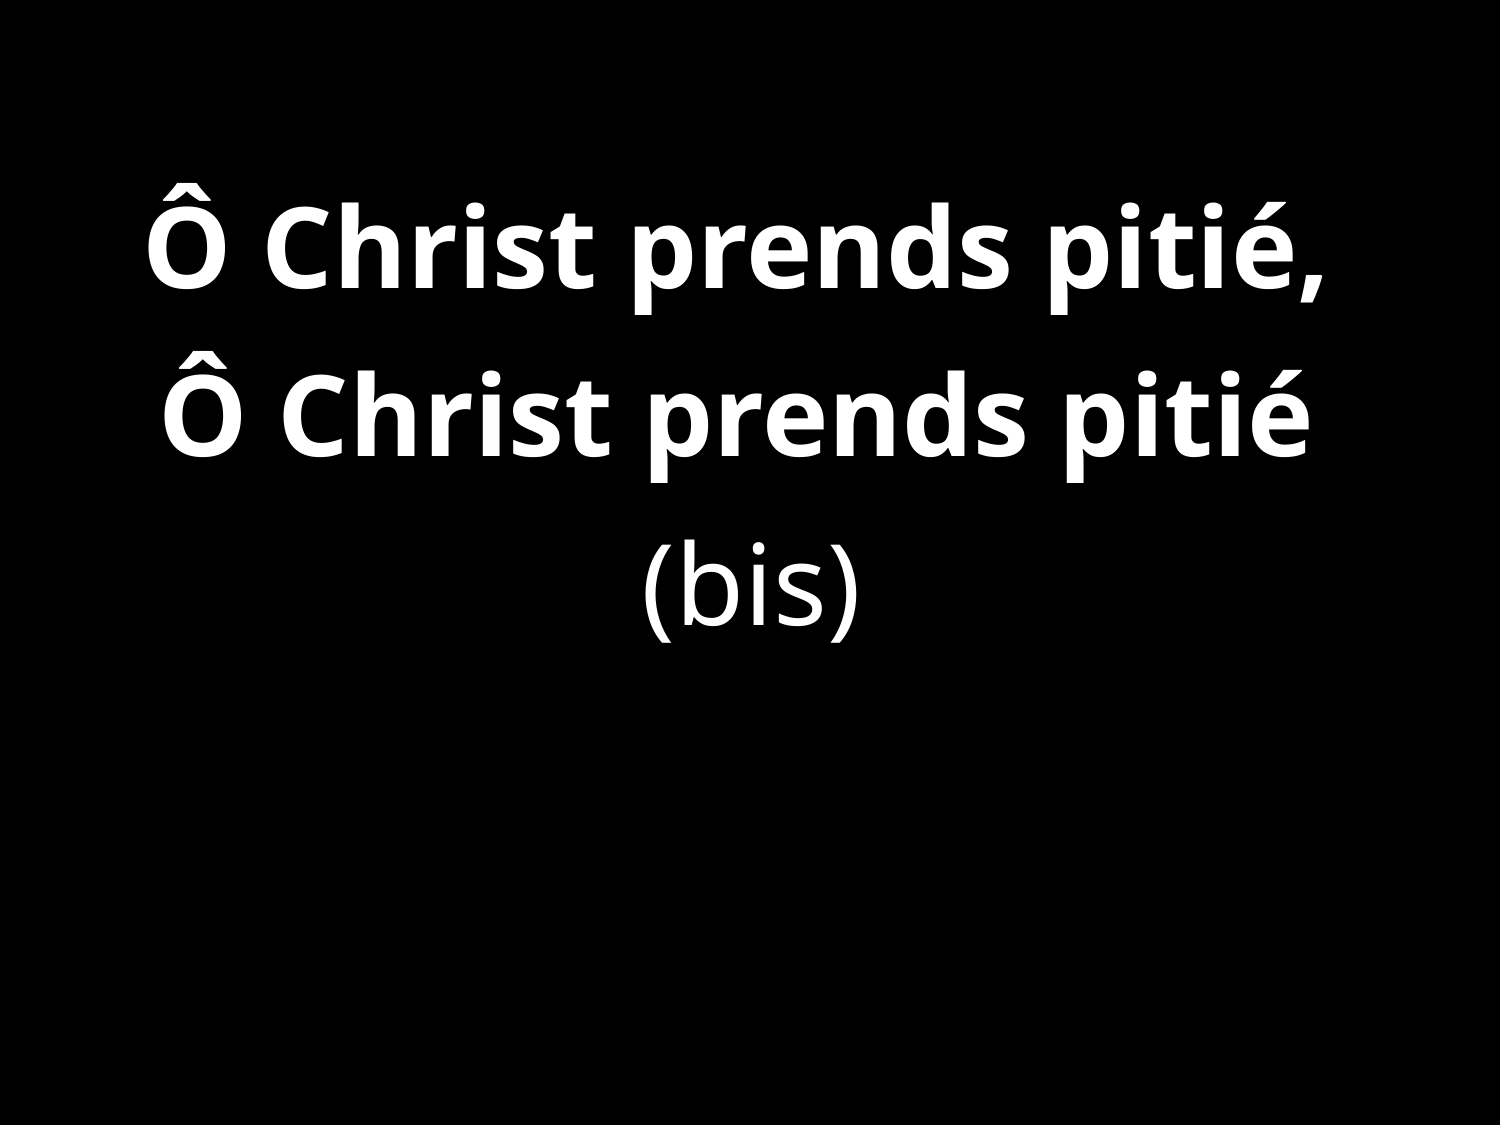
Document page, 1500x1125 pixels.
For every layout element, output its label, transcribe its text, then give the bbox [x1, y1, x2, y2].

list Ô Christ prends pitié, Ô Christ prends pitié (bis) [2, 0, 1500, 1125]
